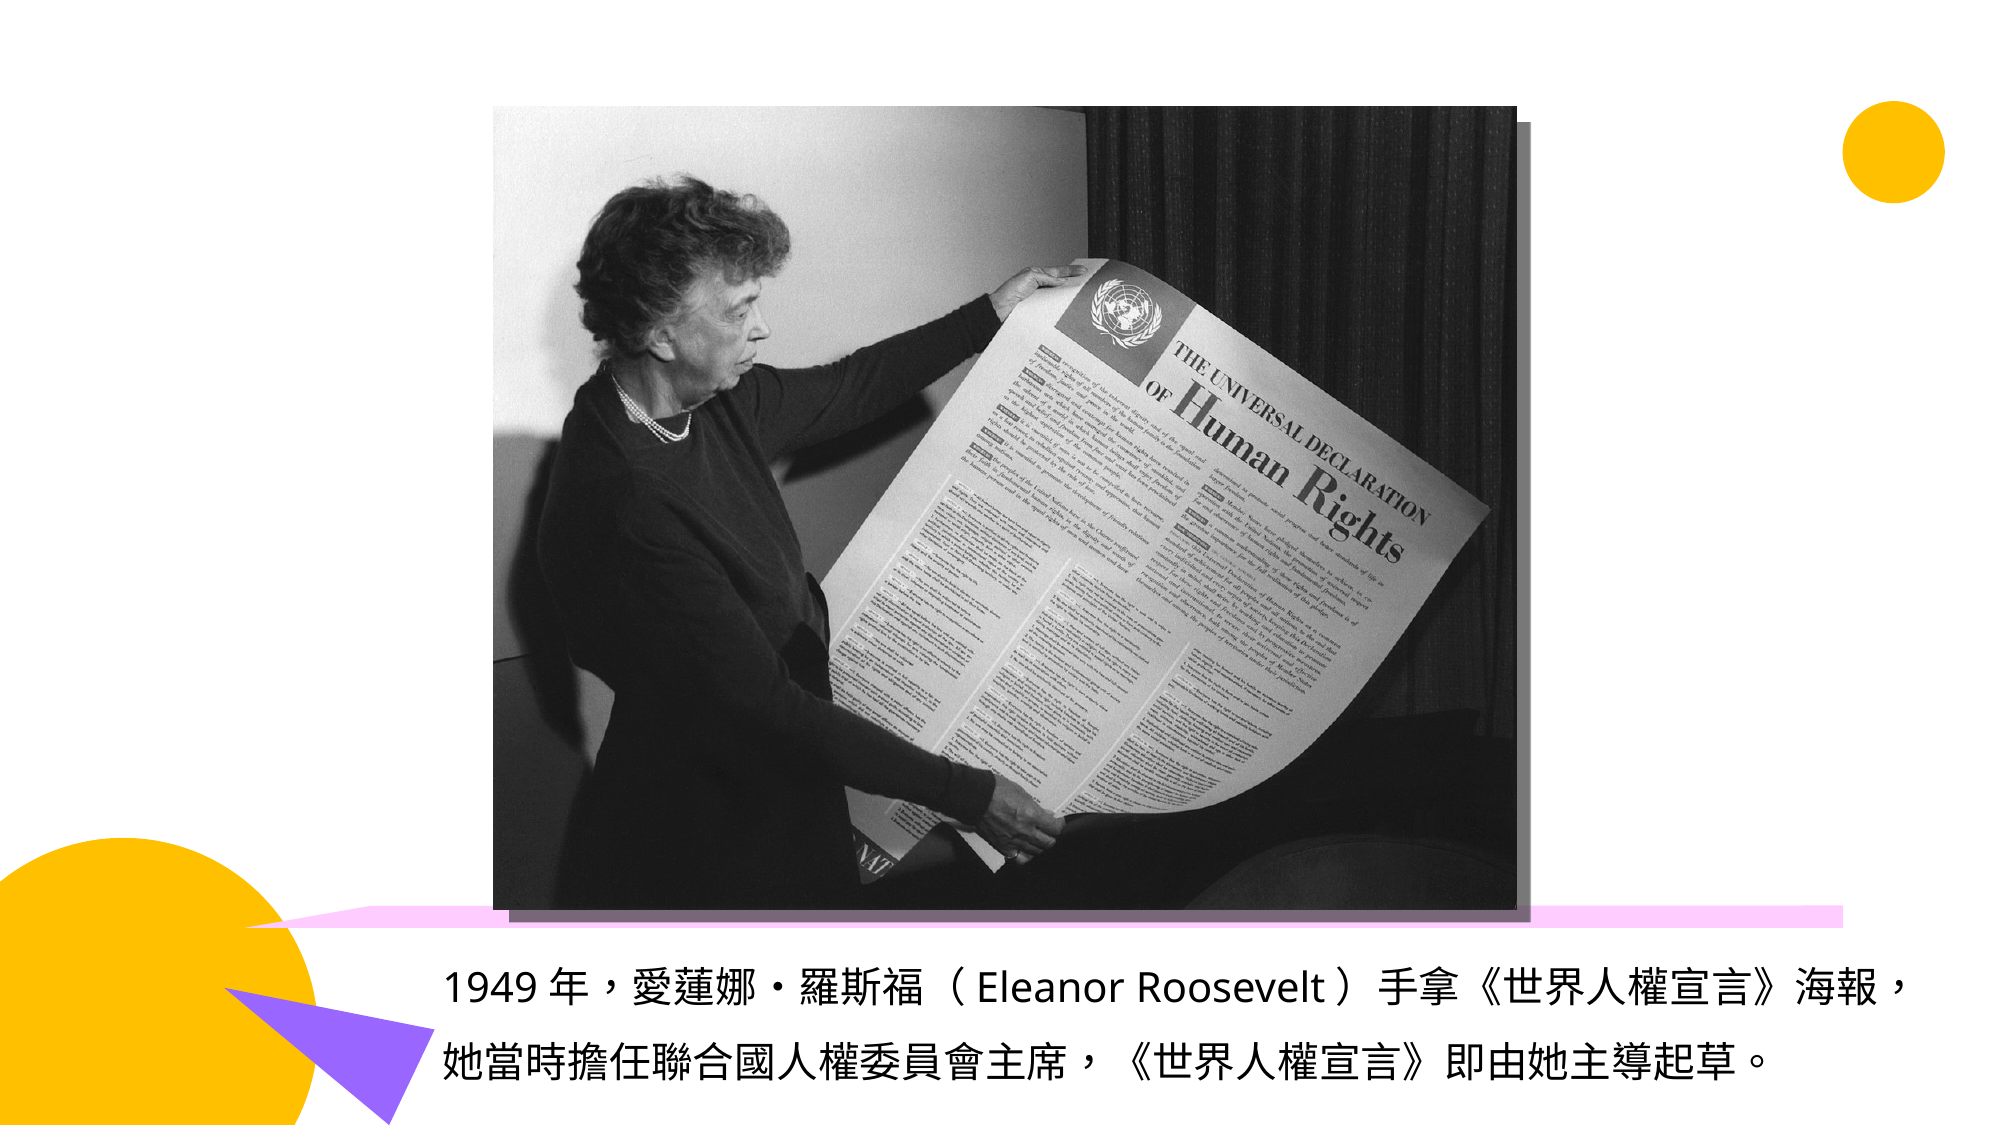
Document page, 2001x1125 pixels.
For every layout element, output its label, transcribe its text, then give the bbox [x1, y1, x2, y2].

text_box 1949年，愛蓮娜‧羅斯福（Eleanor Roosevelt）手拿《世界人權宣言》海報， 她當時擔任聯合國人權委員會主席，《世界人權宣言》即由她主導起草。 [427, 927, 1926, 1086]
text_box [244, 905, 1844, 928]
picture [493, 106, 1517, 910]
